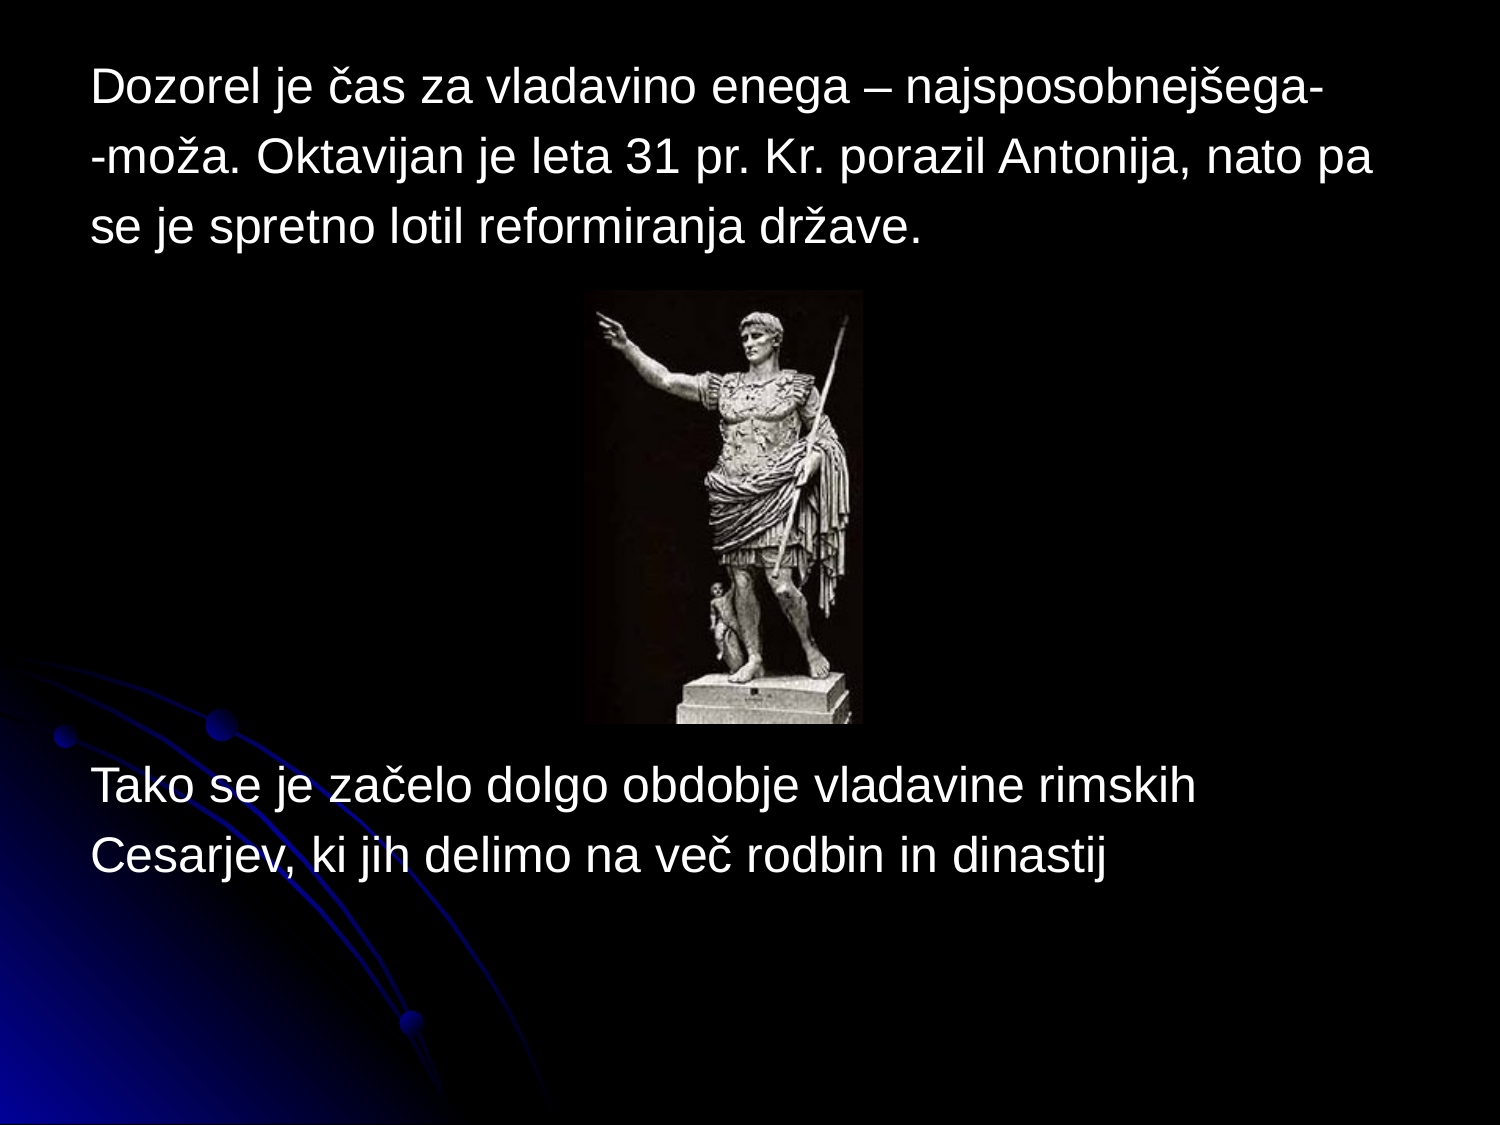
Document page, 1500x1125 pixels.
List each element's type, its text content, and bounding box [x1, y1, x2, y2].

list Dozorel je čas za vladavino enega – najsposobnejšega- -moža. Oktavijan je leta 31 pr. Kr. porazil Antonija, nato pa se je spretno lotil reformiranja države. Tako se je začelo dolgo obdobje vladavine rimskih Cesarjev, ki jih delimo na več rodbin in dinastij [75, 45, 1425, 1006]
picture [584, 290, 863, 724]
